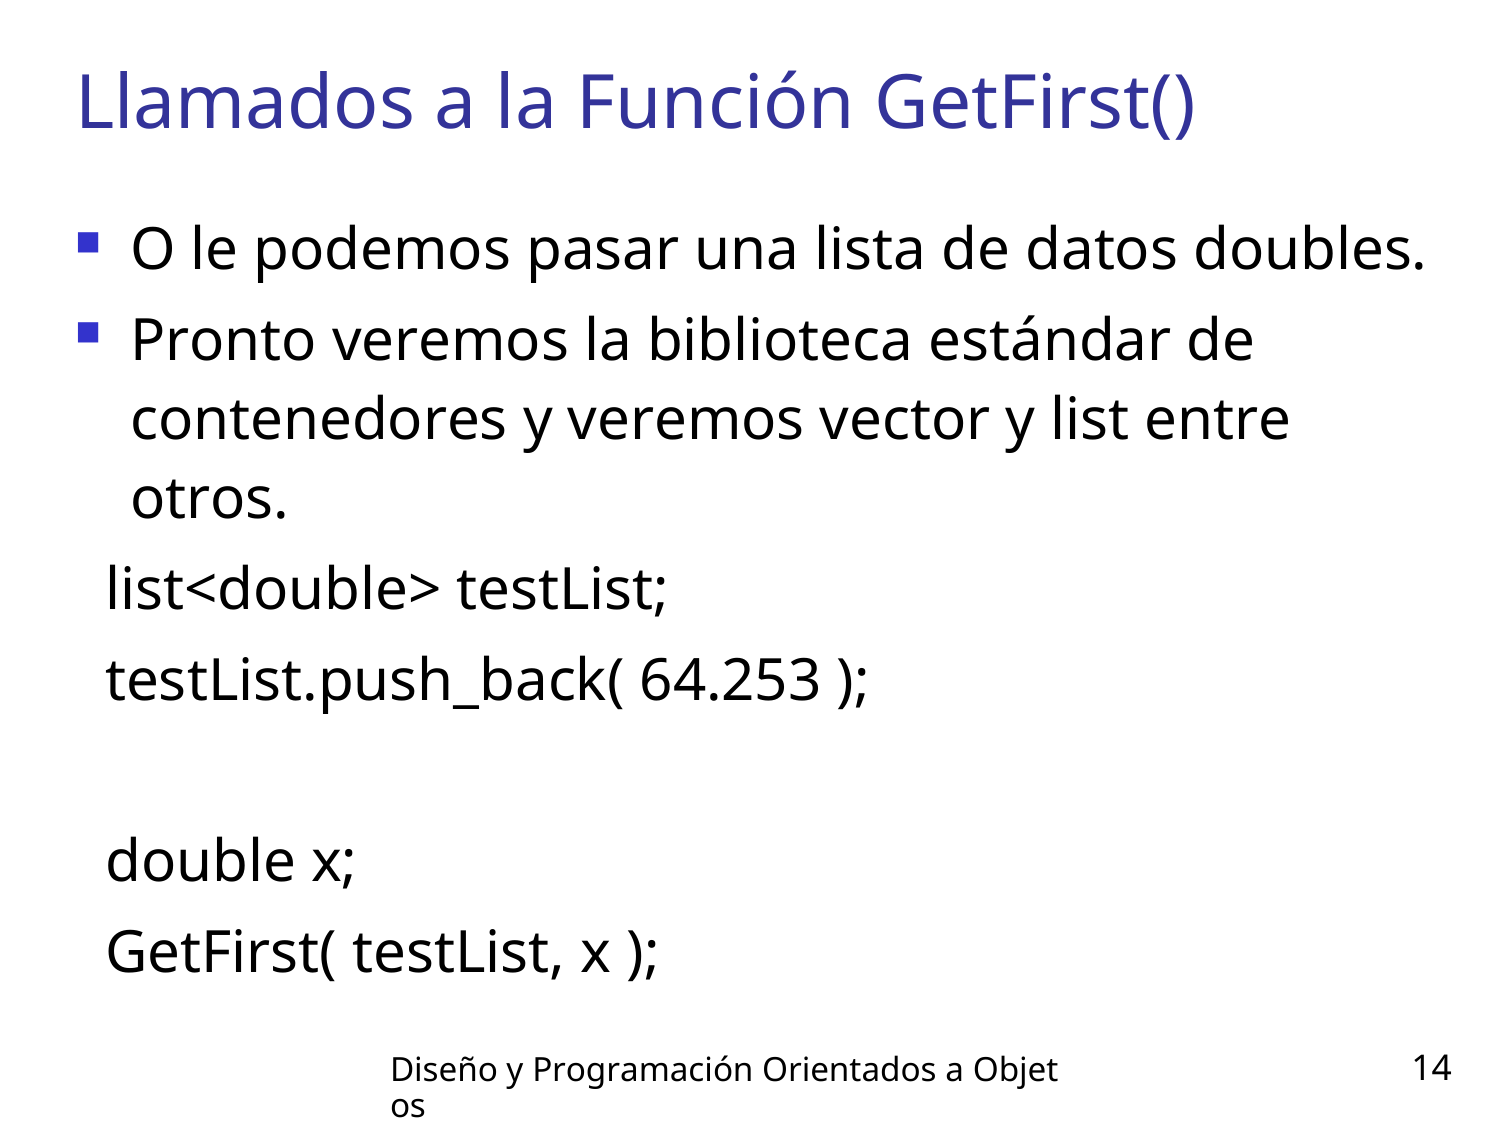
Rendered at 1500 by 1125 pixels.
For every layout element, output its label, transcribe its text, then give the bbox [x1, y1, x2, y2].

title Llamados a la Función GetFirst()‏ [75, 18, 1466, 181]
list O le podemos pasar una lista de datos doubles. Pronto veremos la biblioteca estándar de contenedores y veremos vector y list entre otros. list<double> testList; testList.push_back( 64.253 ); double x; GetFirst( testList, x ); [75, 207, 1462, 1013]
